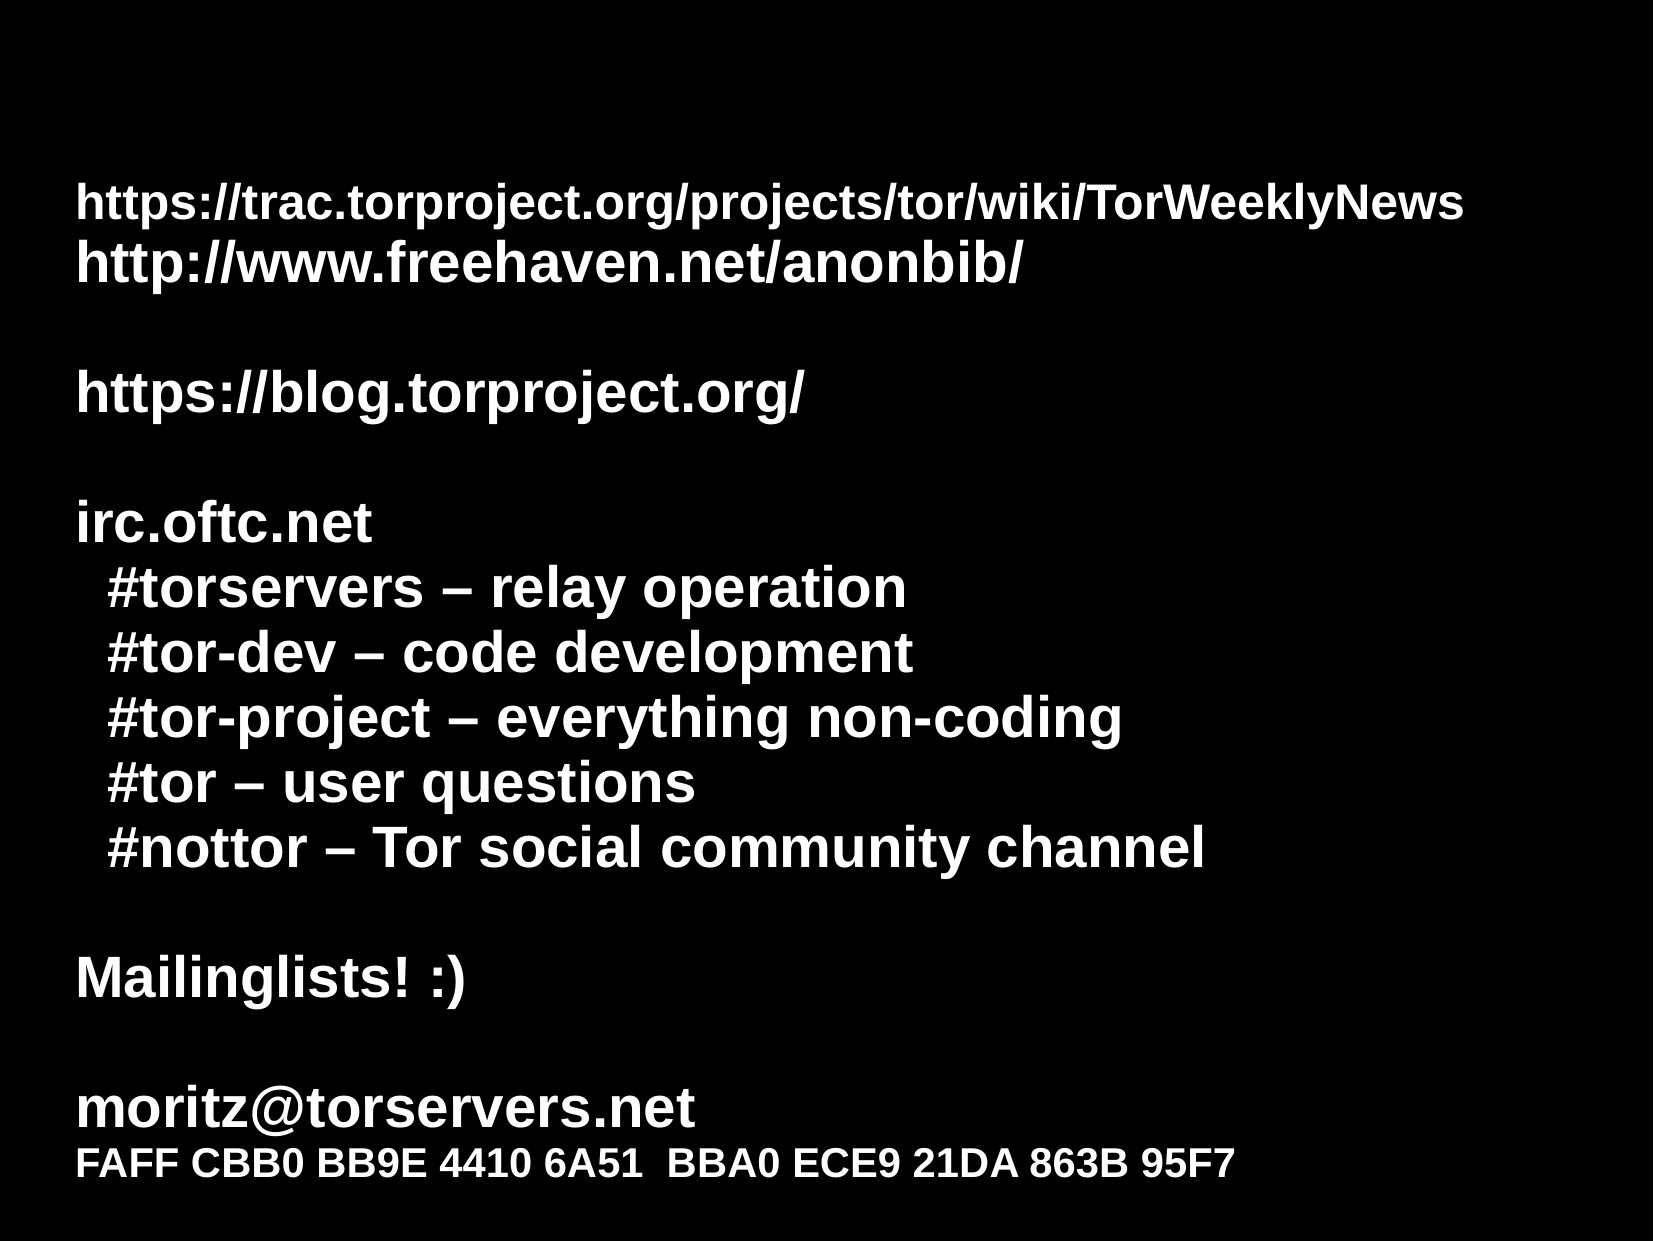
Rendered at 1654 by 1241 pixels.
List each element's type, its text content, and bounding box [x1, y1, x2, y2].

text_box https://trac.torproject.org/projects/tor/wiki/TorWeeklyNews http://www.freehaven.net/anonbib/ https://blog.torproject.org/ irc.oftc.net #torservers – relay operation #tor-dev – code development #tor-project – everything non-coding #tor – user questions #nottor – Tor social community channel Mailinglists! :) moritz@torservers.net FAFF CBB0 BB9E 4410 6A51 BBA0 ECE9 21DA 863B 95F7 [75, 0, 1653, 1241]
